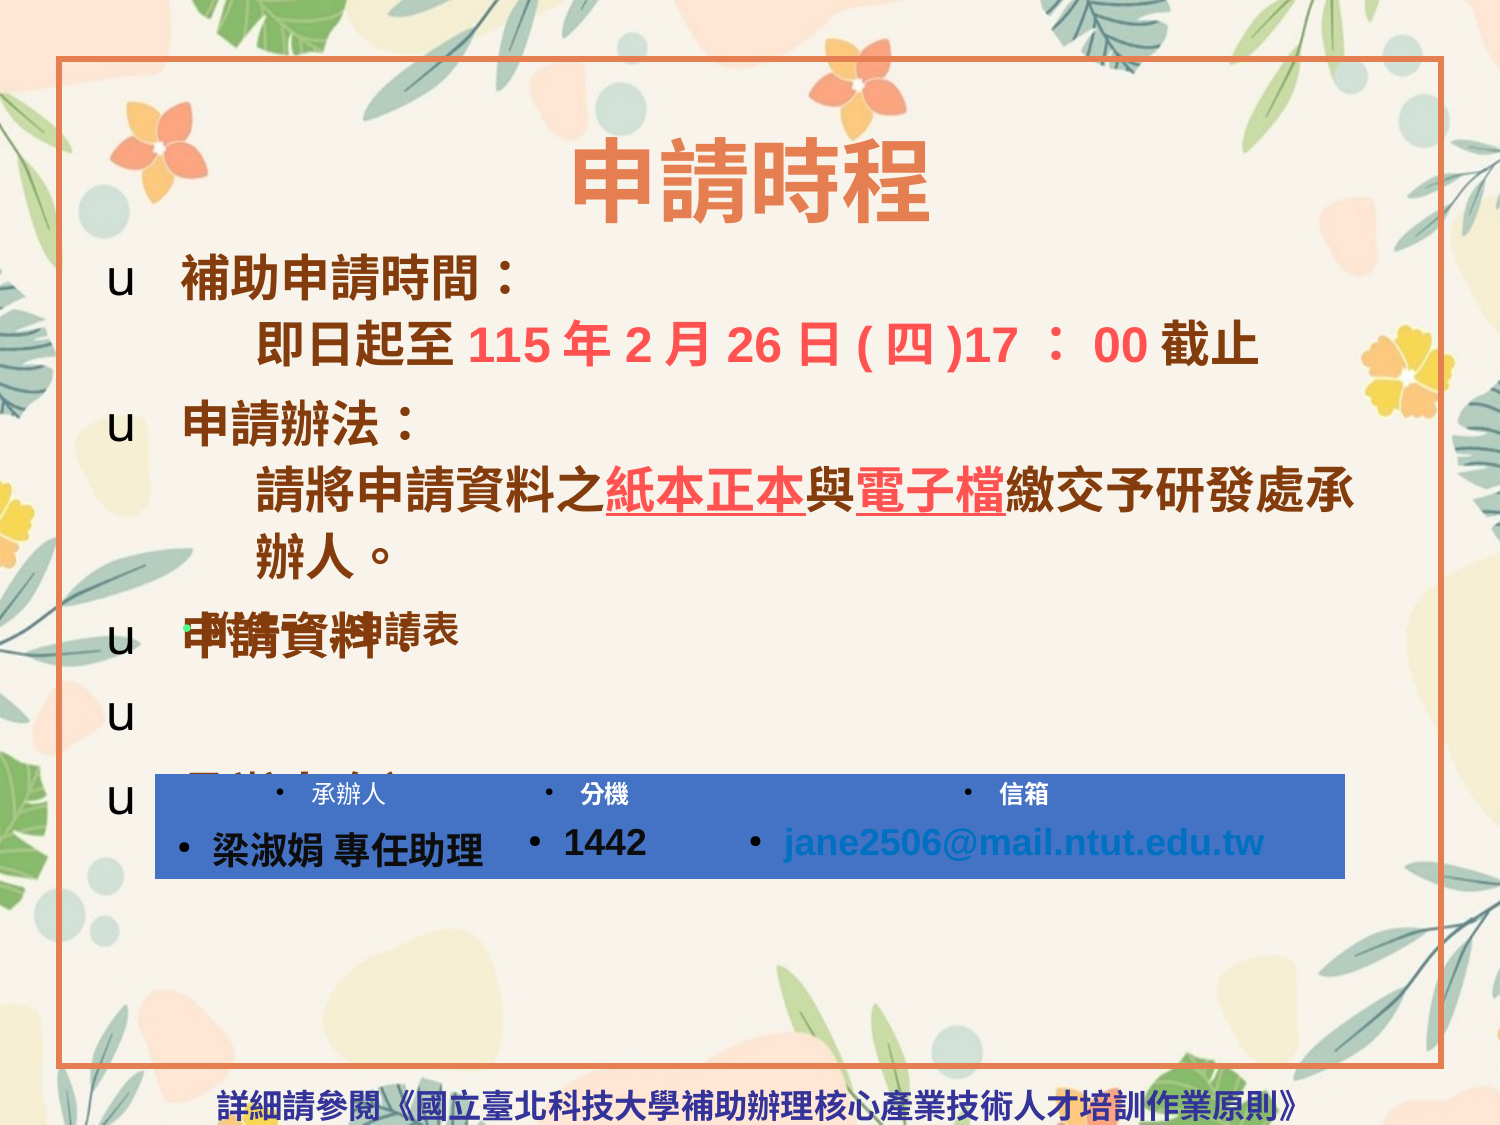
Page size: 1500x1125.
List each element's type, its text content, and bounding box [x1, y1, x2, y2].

picture [0, 0, 1500, 1125]
text_box 補助申請時間： 即日起至115年2月26日(四)17：00截止 申請辦法： 請將申請資料之紙本正本與電子檔繳交予研發處承辦人。 申請資料： 承辦人資訊： [91, 232, 1409, 832]
text_box 申請時程 [275, 117, 1226, 232]
picture [62, 62, 1438, 1063]
table_cell 梁淑娟 專任助理 [155, 822, 506, 879]
table_cell 1442 [506, 822, 669, 879]
text_box 詳細請參閱《國立臺北科技大學補助辦理核心產業技術人才培訓作業原則》 [201, 1050, 1500, 1125]
table_header 信箱 [669, 774, 1345, 822]
table_header 承辦人 [155, 774, 506, 822]
text_box ．附件一.申請表 [153, 598, 475, 658]
table_header 分機 [506, 774, 669, 822]
table_cell jane2506@mail.ntut.edu.tw [669, 822, 1345, 879]
